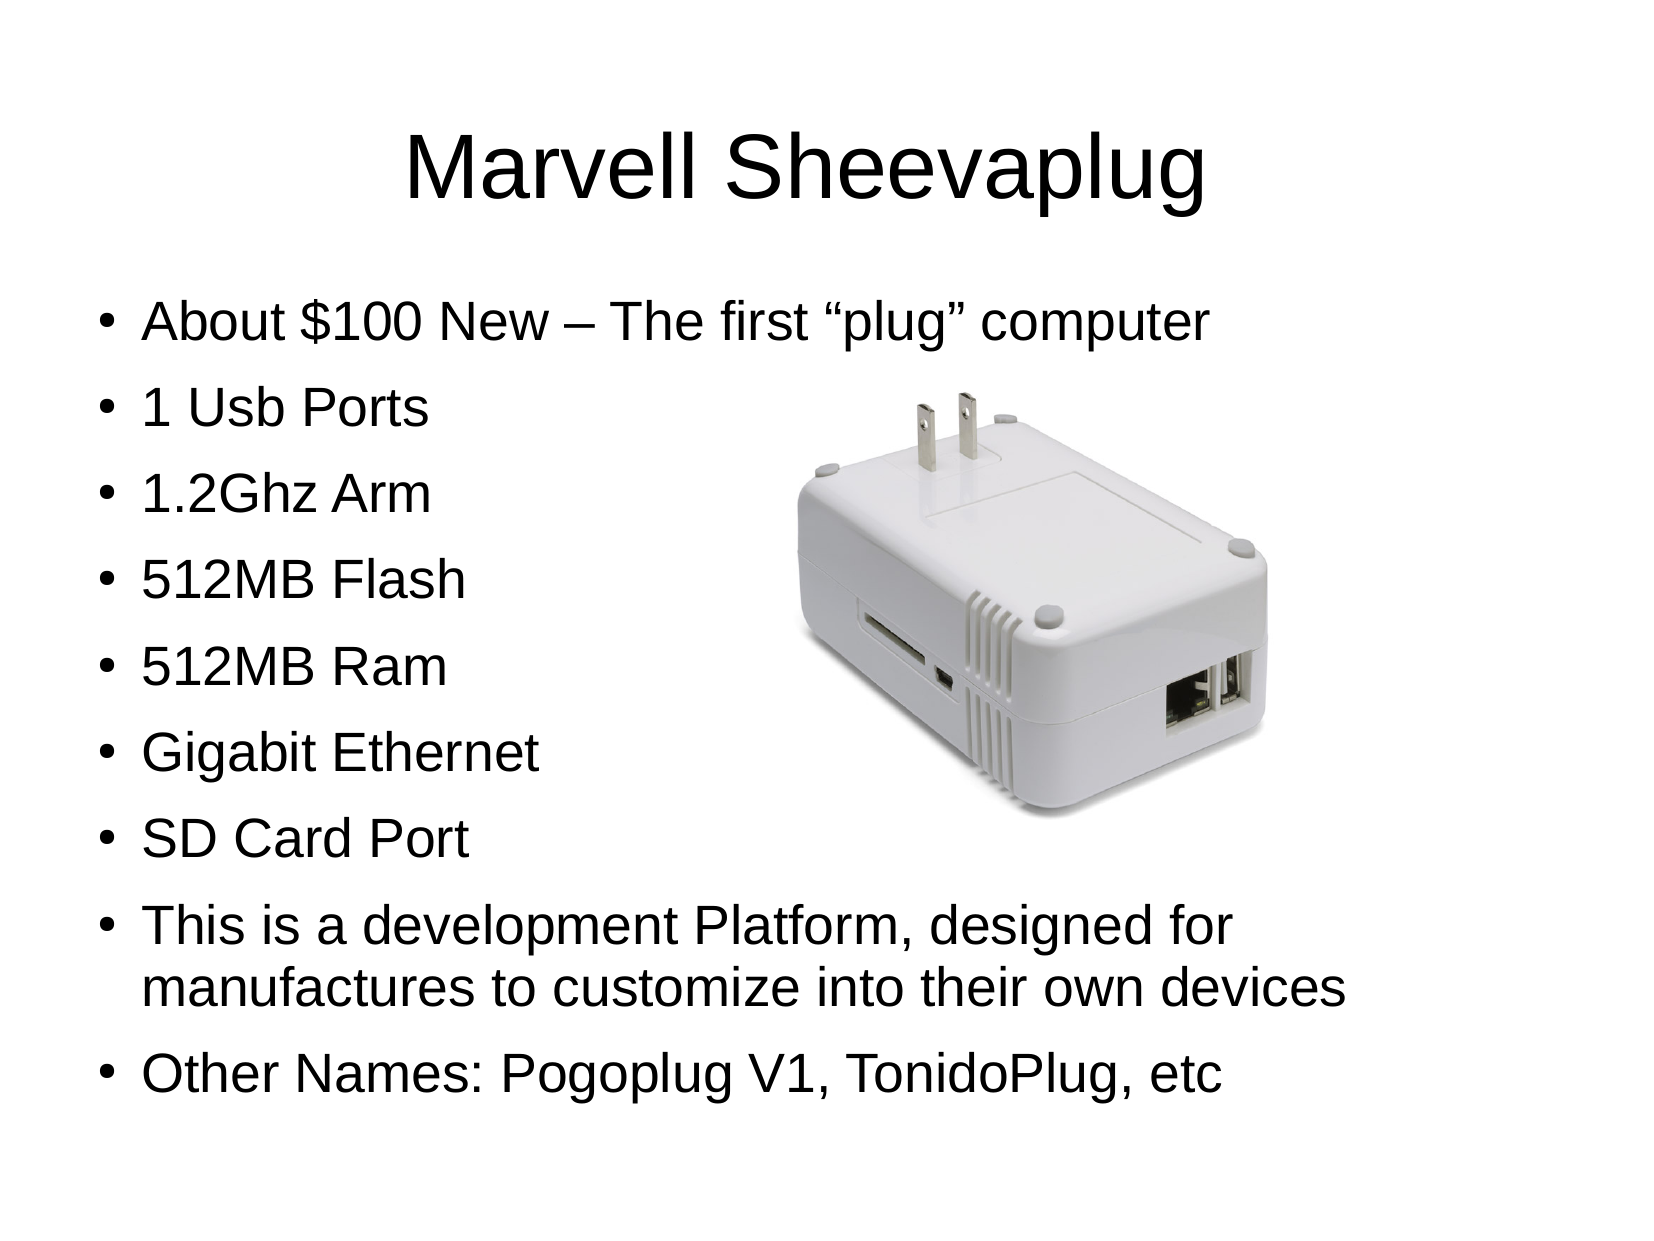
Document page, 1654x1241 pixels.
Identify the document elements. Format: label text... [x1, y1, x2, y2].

title Marvell Sheevaplug [75, 70, 1564, 263]
picture [787, 384, 1282, 826]
list About $100 New – The first “plug” computer 1 Usb Ports 1.2Ghz Arm 512MB Flash 512MB Ram Gigabit Ethernet SD Card Port This is a development Platform, designed for manufactures to customize into their own devices Other Names: Pogoplug V1, TonidoPlug, etc [82, 290, 1571, 1109]
